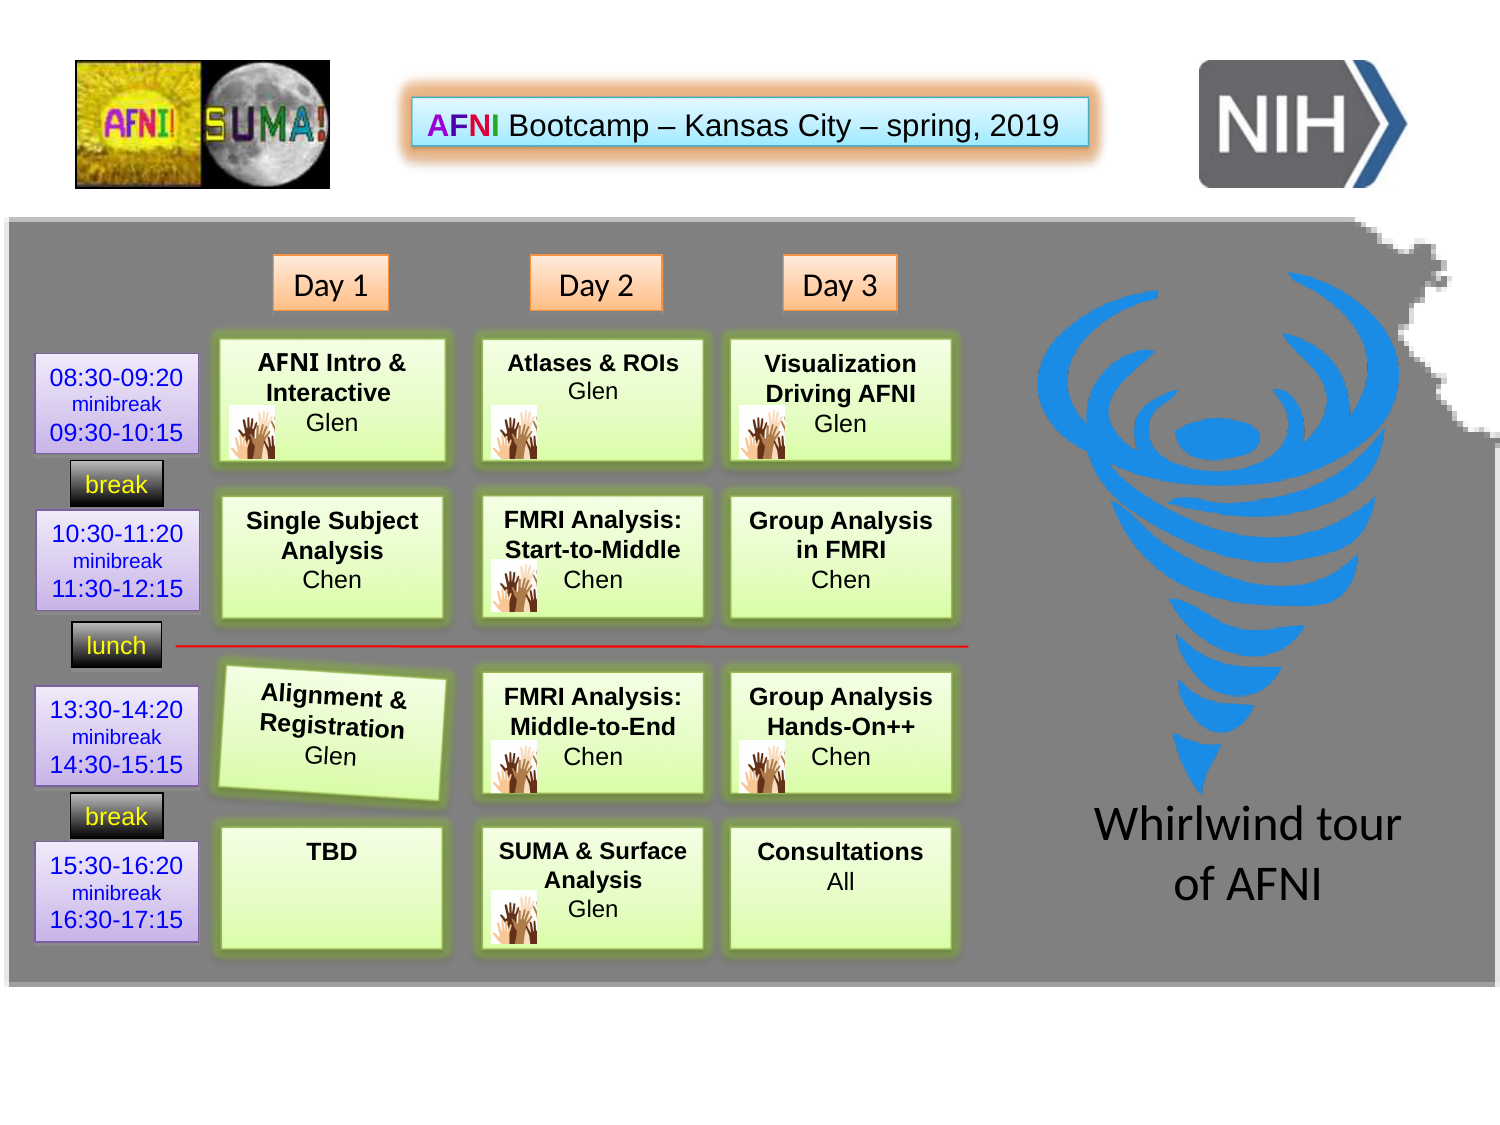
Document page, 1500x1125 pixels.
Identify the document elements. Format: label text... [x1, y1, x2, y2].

text_box 13:30-14:20 minibreak 14:30-15:15 [34, 685, 199, 787]
text_box Whirlwind tour of AFNI [1057, 783, 1439, 918]
text_box FMRI Analysis: Middle-to-End Chen [483, 672, 704, 794]
text_box AFNI Intro & Interactive Glen [219, 339, 445, 462]
text_box Day 2 [530, 255, 663, 311]
text_box lunch [71, 621, 162, 668]
picture [0, 201, 1500, 1009]
text_box Consultations All [730, 827, 951, 950]
text_box Single Subject Analysis Chen [222, 496, 443, 618]
text_box SUMA & Surface Analysis Glen [483, 827, 704, 949]
text_box Alignment & Registration Glen [218, 665, 446, 801]
text_box Atlases & ROIs Glen [483, 339, 704, 462]
text_box Visualization Driving AFNI Glen [730, 339, 951, 461]
text_box 08:30-09:20 minibreak 09:30-10:15 [34, 353, 194, 454]
text_box Day 3 [783, 255, 898, 311]
text_box 10:30-11:20 minibreak 11:30-12:15 [35, 510, 200, 611]
text_box Day 1 [273, 255, 389, 311]
text_box TBD [221, 827, 443, 950]
text_box AFNI Bootcamp – Kansas City – spring, 2019 [412, 97, 1069, 151]
picture [1199, 60, 1408, 188]
text_box break [70, 793, 163, 839]
text_box FMRI Analysis: Start-to-Middle Chen [483, 496, 704, 618]
text_box Group Analysis Hands-On++ Chen [731, 672, 952, 794]
text_box Group Analysis in FMRI Chen [731, 496, 952, 618]
picture [76, 61, 329, 188]
picture [382, 60, 1118, 188]
text_box 15:30-16:20 minibreak 16:30-17:15 [34, 841, 197, 942]
text_box break [70, 460, 163, 506]
